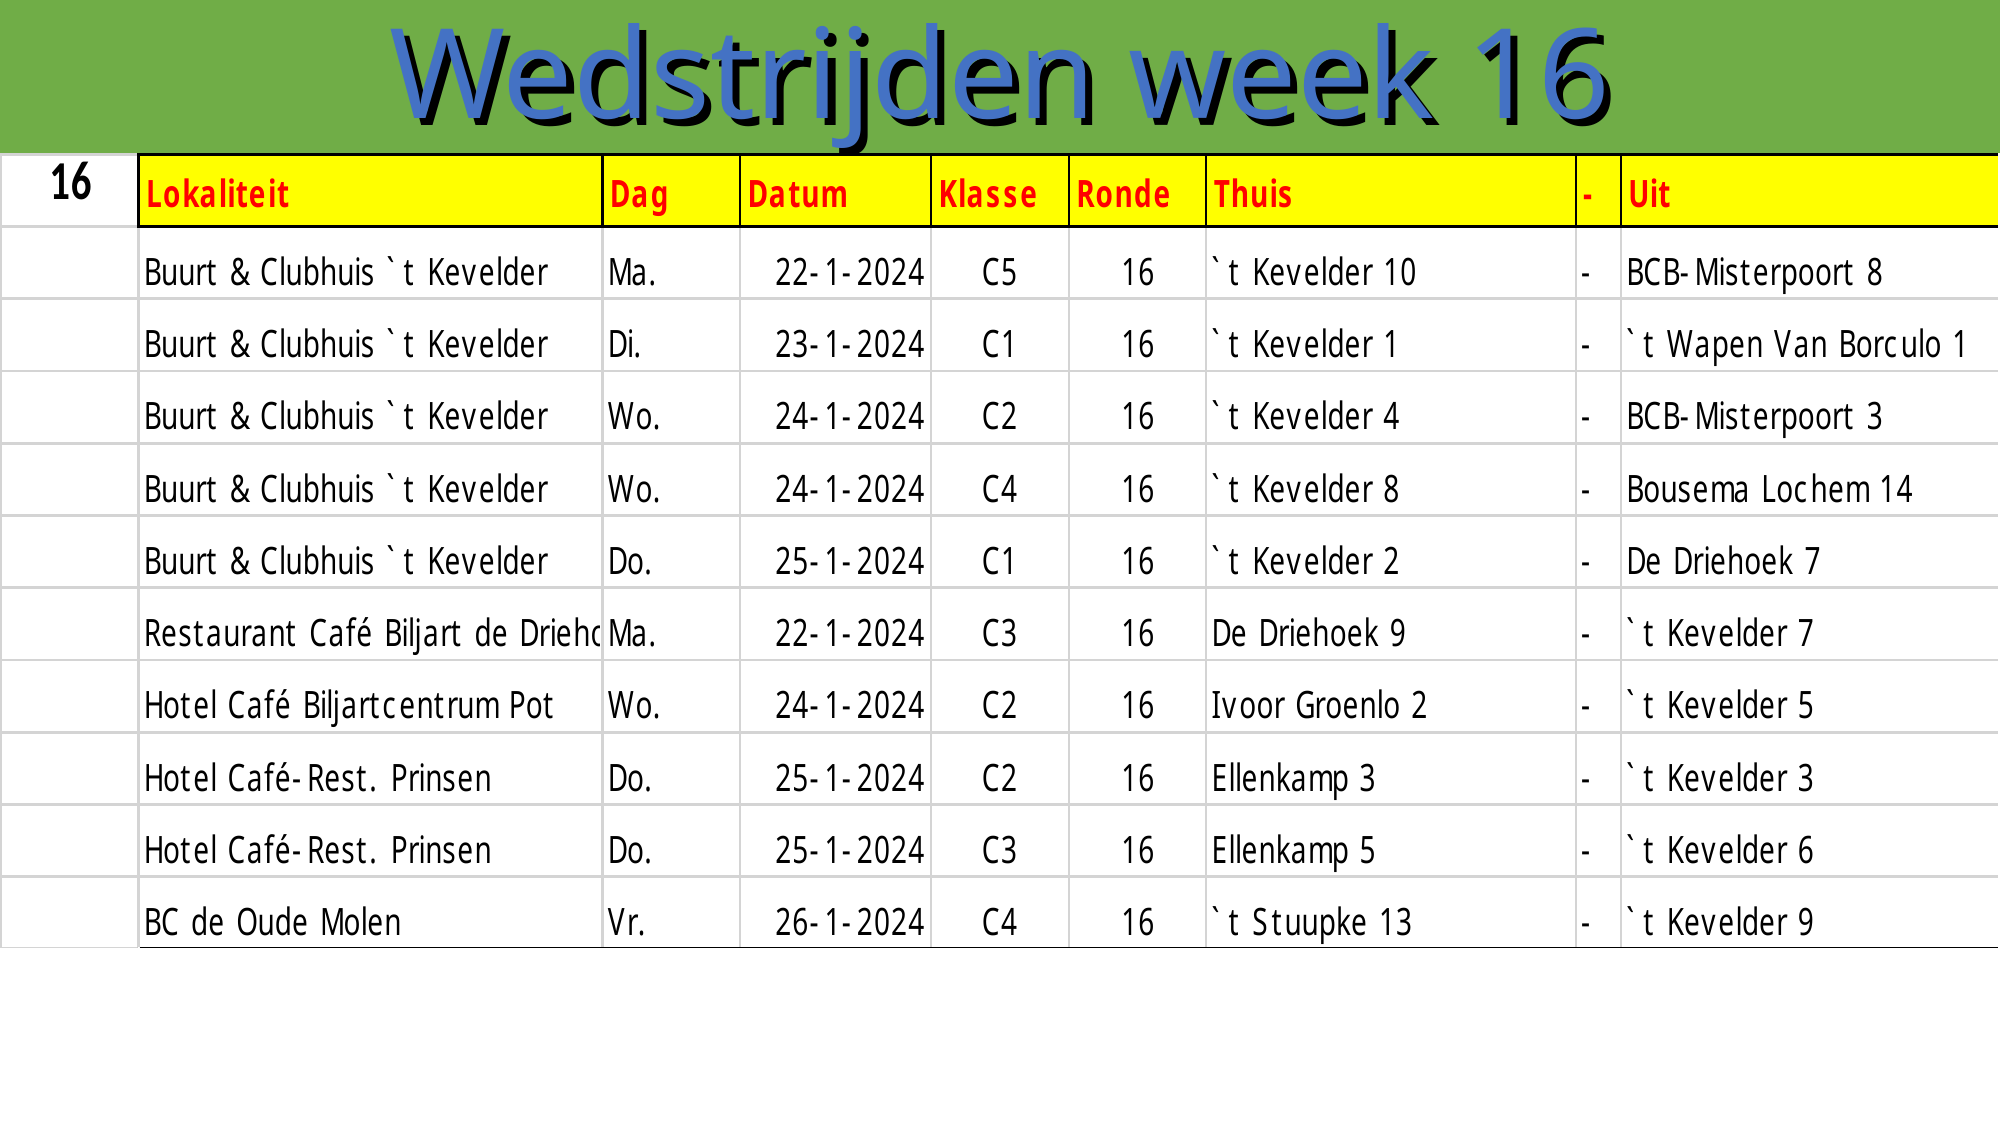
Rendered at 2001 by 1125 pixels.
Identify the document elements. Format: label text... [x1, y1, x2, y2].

picture [0, 152, 2000, 951]
title Wedstrijden week 16 [0, 0, 2000, 152]
